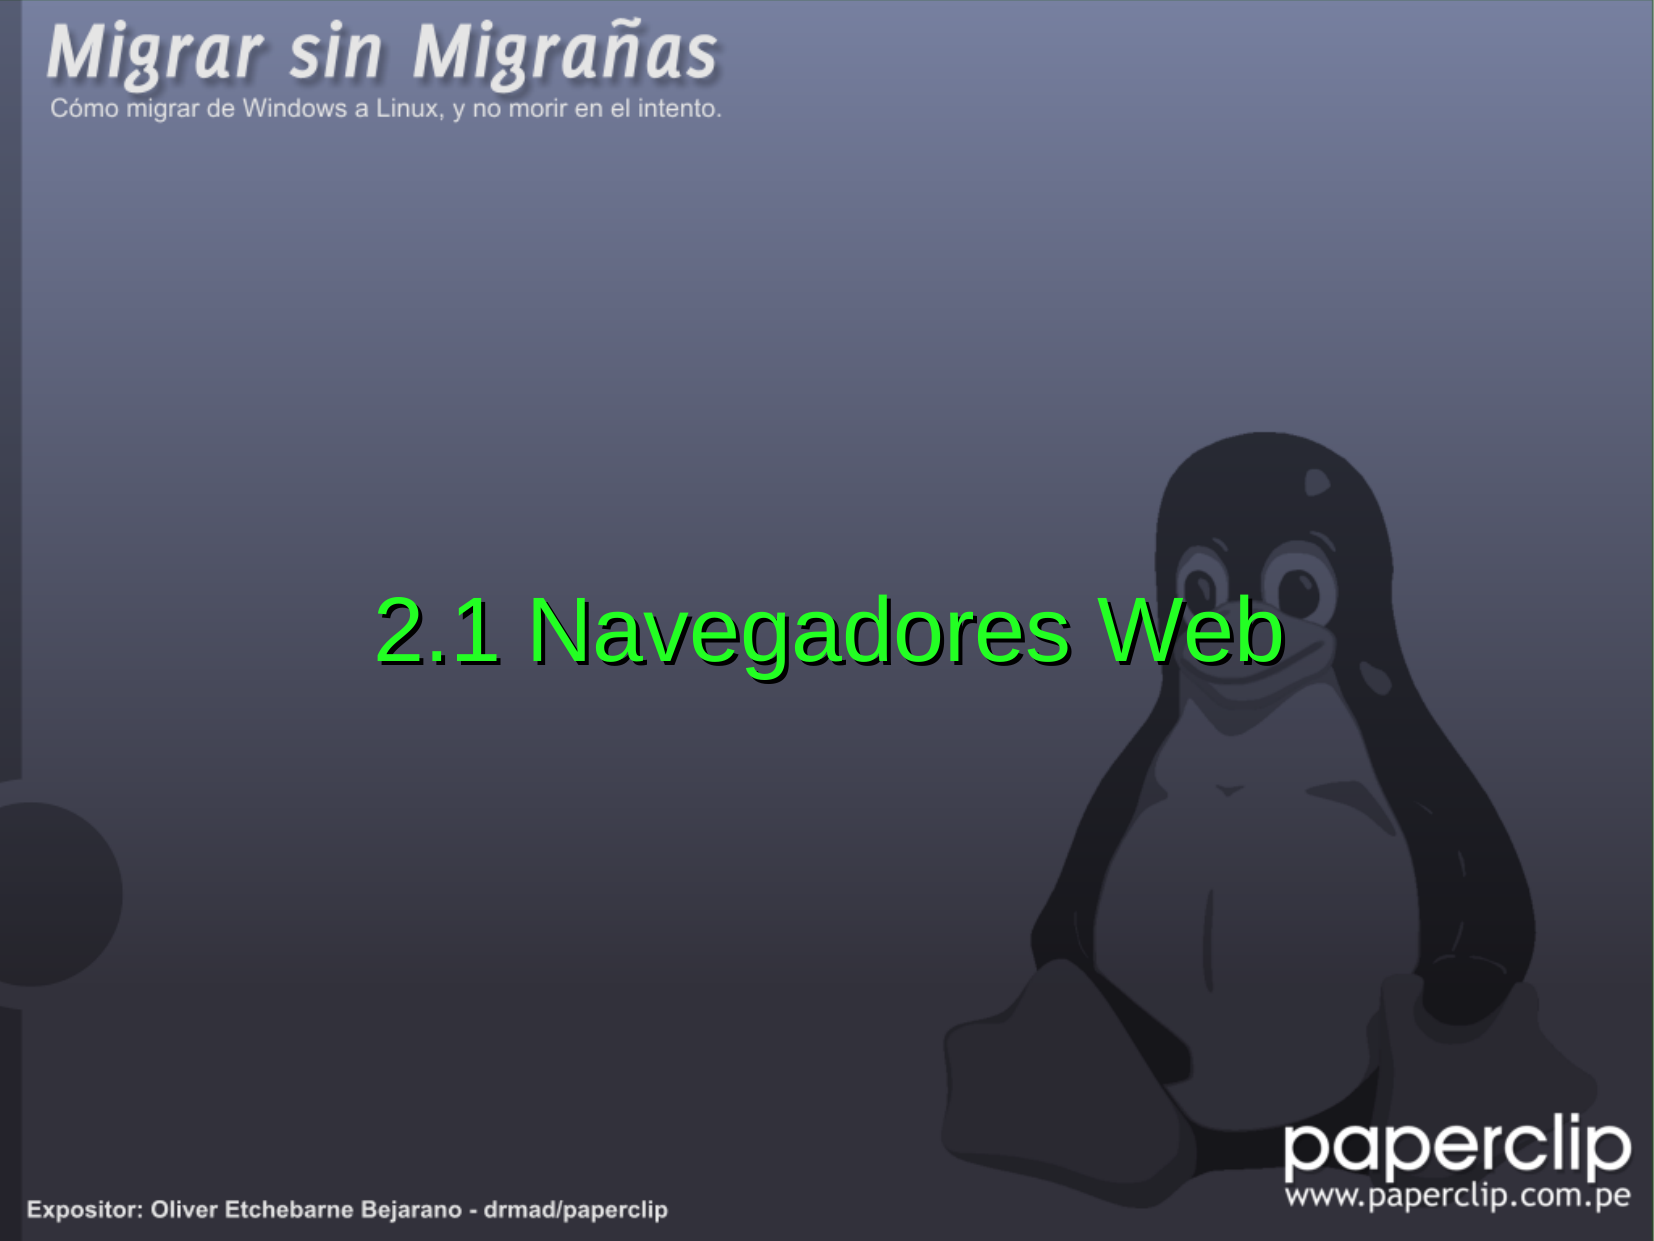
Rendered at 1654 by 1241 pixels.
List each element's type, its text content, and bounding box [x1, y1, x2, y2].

text_box 2.1 Navegadores Web [162, 527, 1498, 733]
picture [0, 0, 1654, 1241]
